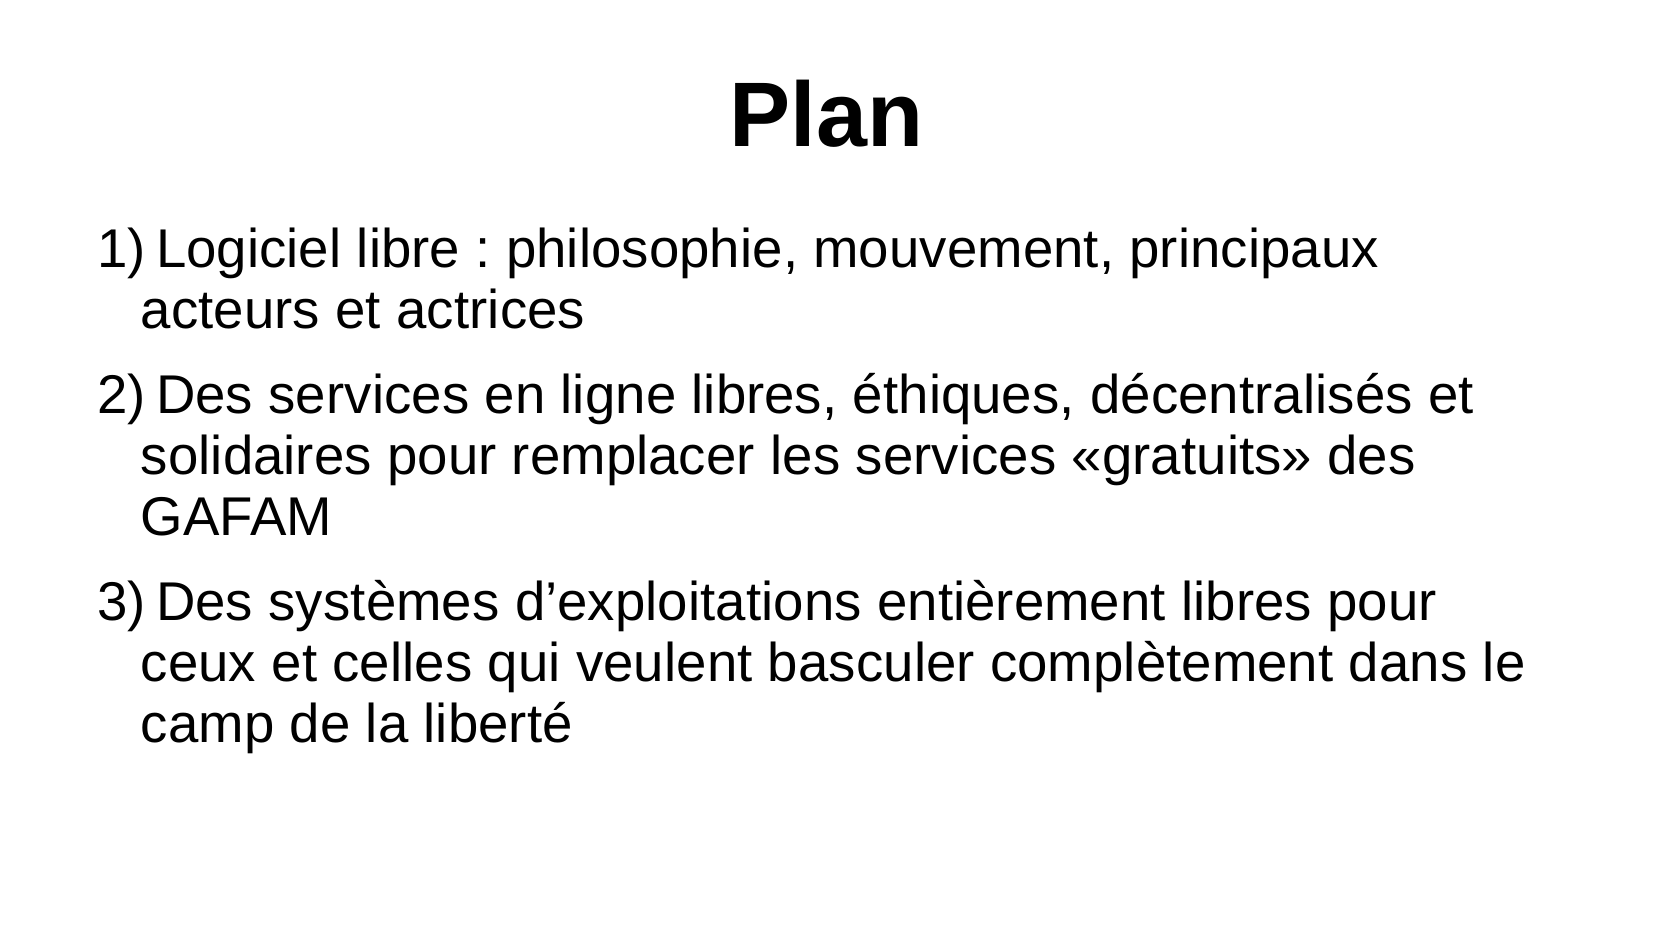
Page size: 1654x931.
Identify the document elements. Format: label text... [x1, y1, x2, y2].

list Logiciel libre : philosophie, mouvement, principaux acteurs et actrices Des services en ligne libres, éthiques, décentralisés et solidaires pour remplacer les services «gratuits» des GAFAM Des systèmes d’exploitations entièrement libres pour ceux et celles qui veulent basculer complètement dans le camp de la liberté [82, 217, 1571, 758]
title Plan [82, 37, 1571, 193]
